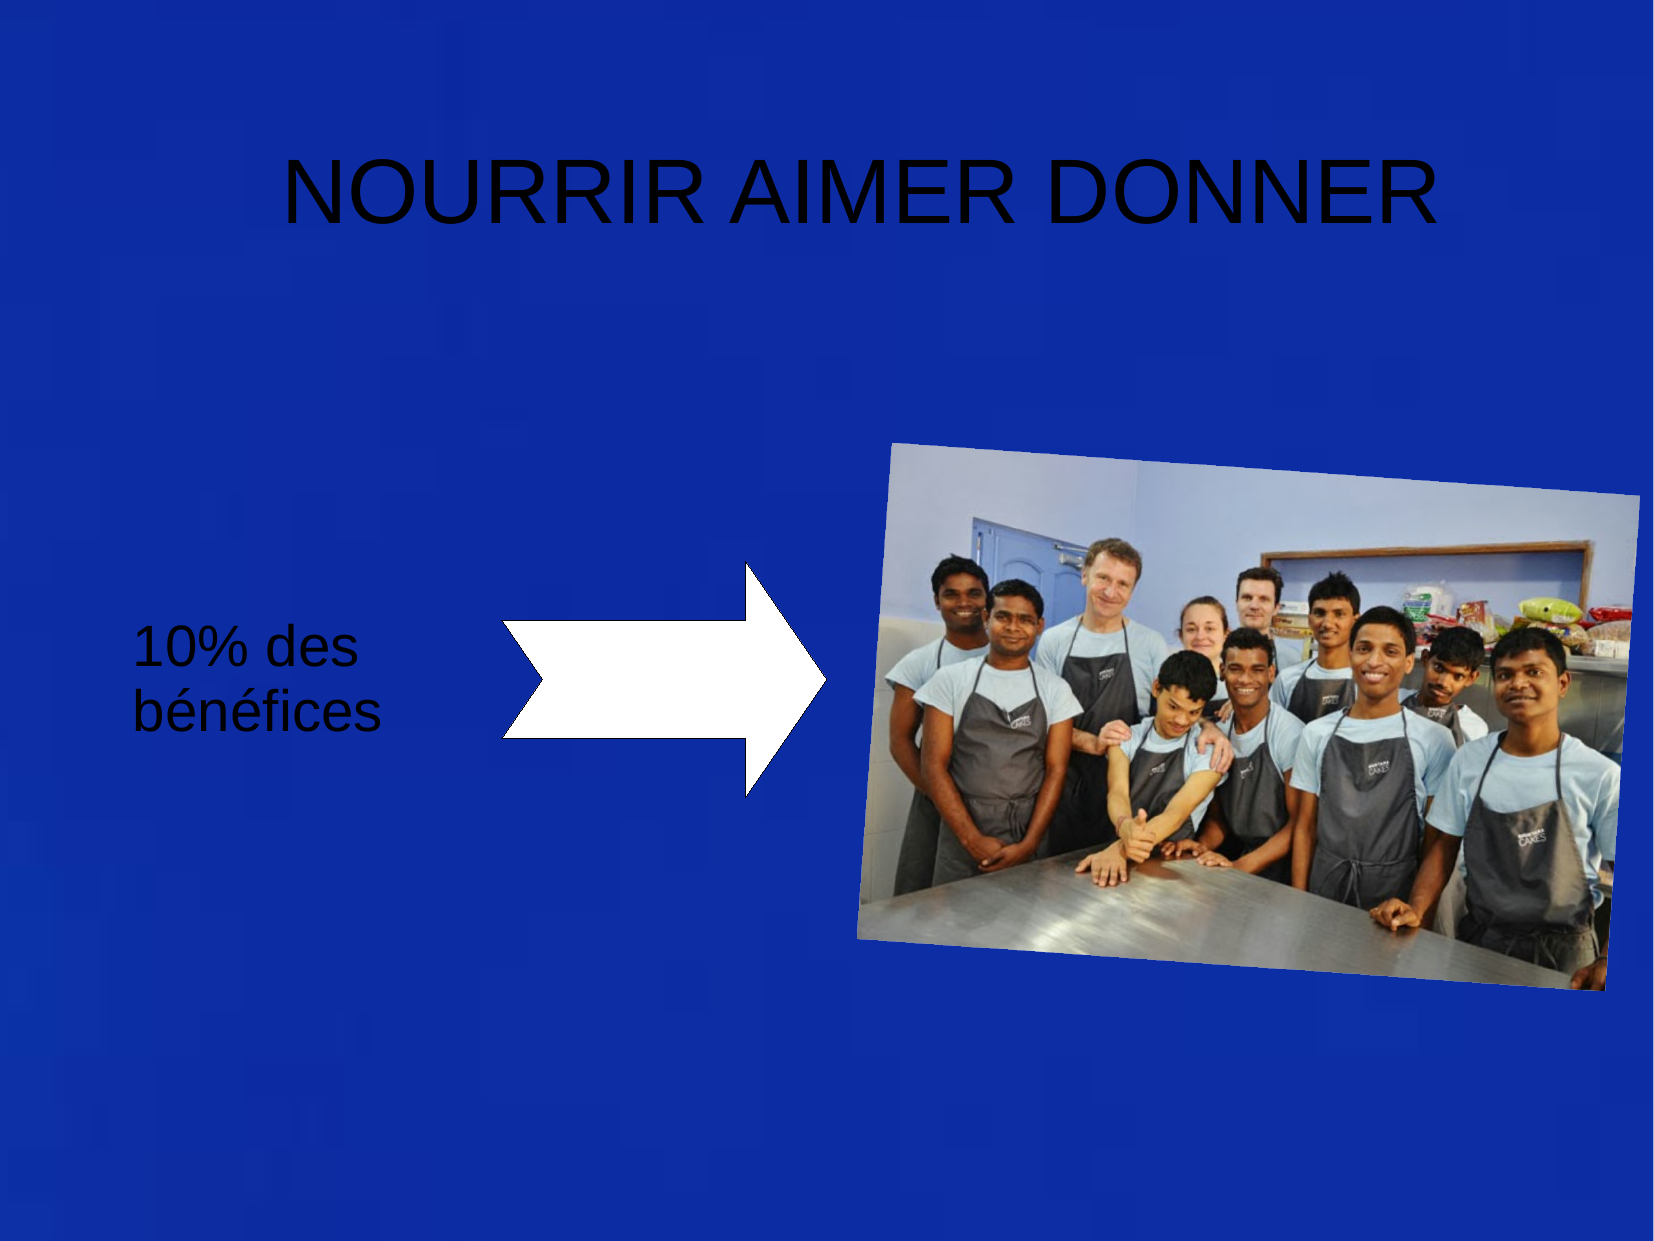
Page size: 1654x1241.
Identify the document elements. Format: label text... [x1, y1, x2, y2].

title NOURRIR AIMER DONNER [118, 88, 1607, 296]
text_box [502, 561, 827, 798]
text_box 10% des bénéfices [118, 590, 502, 768]
picture [0, 0, 1654, 1241]
